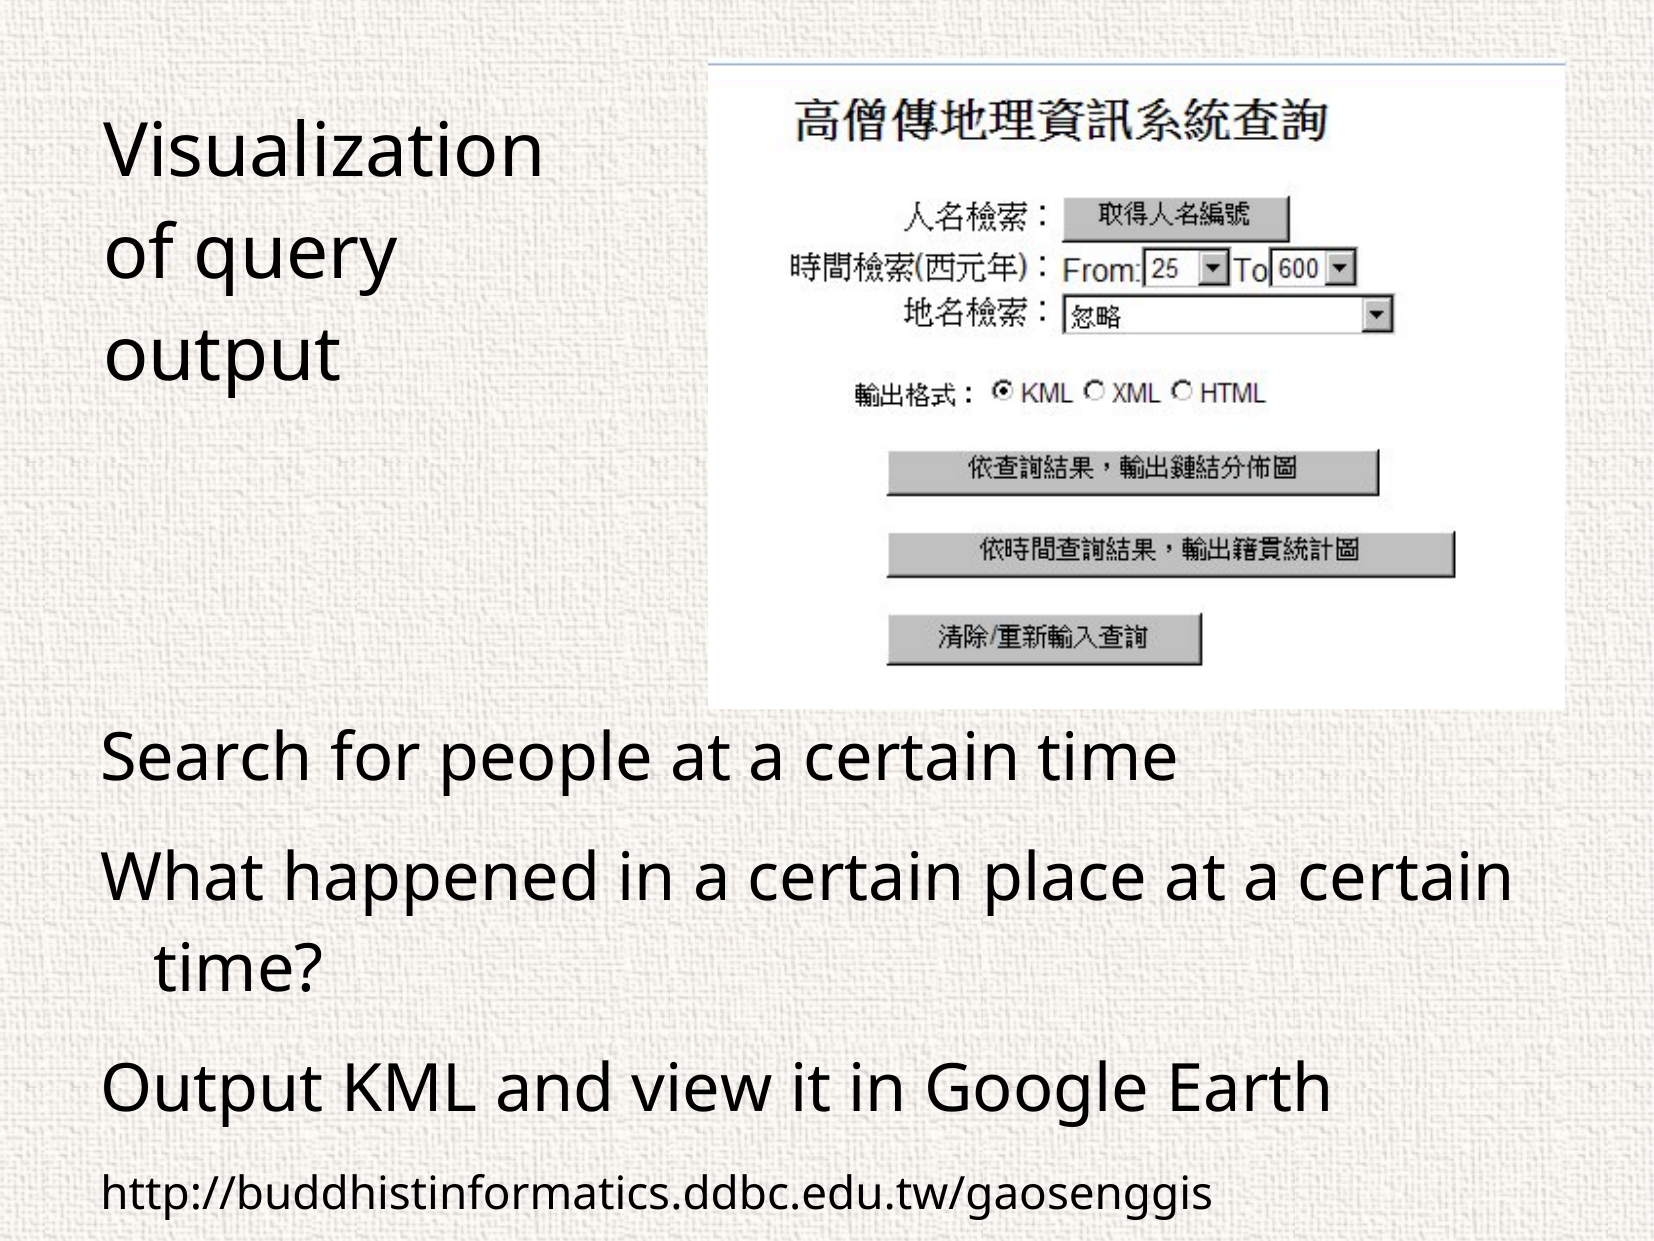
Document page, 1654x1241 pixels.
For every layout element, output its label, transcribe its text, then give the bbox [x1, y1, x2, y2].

text_box Visualization of query output [88, 88, 591, 405]
list Search for people at a certain time What happened in a certain place at a certain time? Output KML and view it in Google Earth http://buddhistinformatics.ddbc.edu.tw/gaosenggis [82, 708, 1565, 1216]
picture [0, 0, 1654, 1241]
